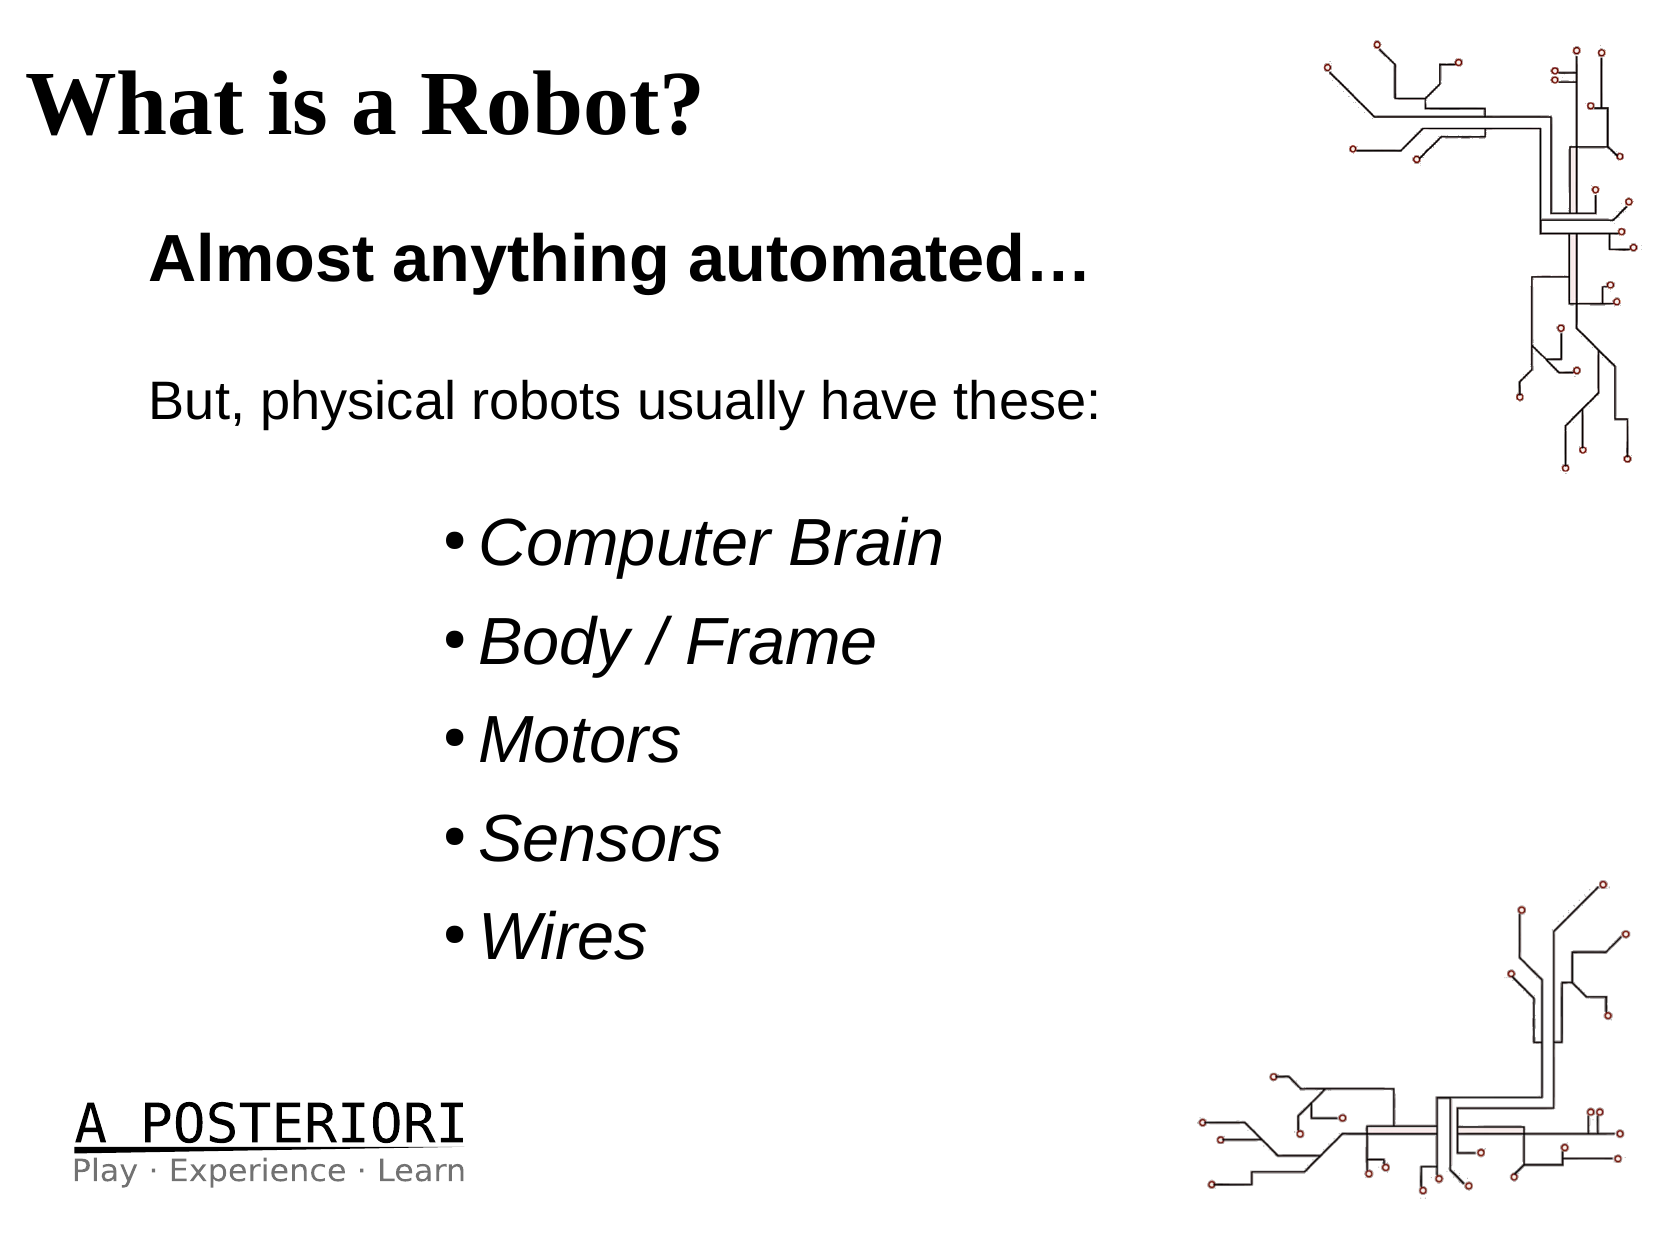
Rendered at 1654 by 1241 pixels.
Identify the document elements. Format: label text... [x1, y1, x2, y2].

picture [1305, 35, 1643, 496]
picture [1175, 862, 1636, 1201]
text_box Almost anything automated… But, physical robots usually have these: Computer Brain Body / Frame Motors Sensors Wires [134, 213, 1395, 982]
picture [73, 1101, 466, 1189]
title What is a Robot? [11, 1, 721, 205]
